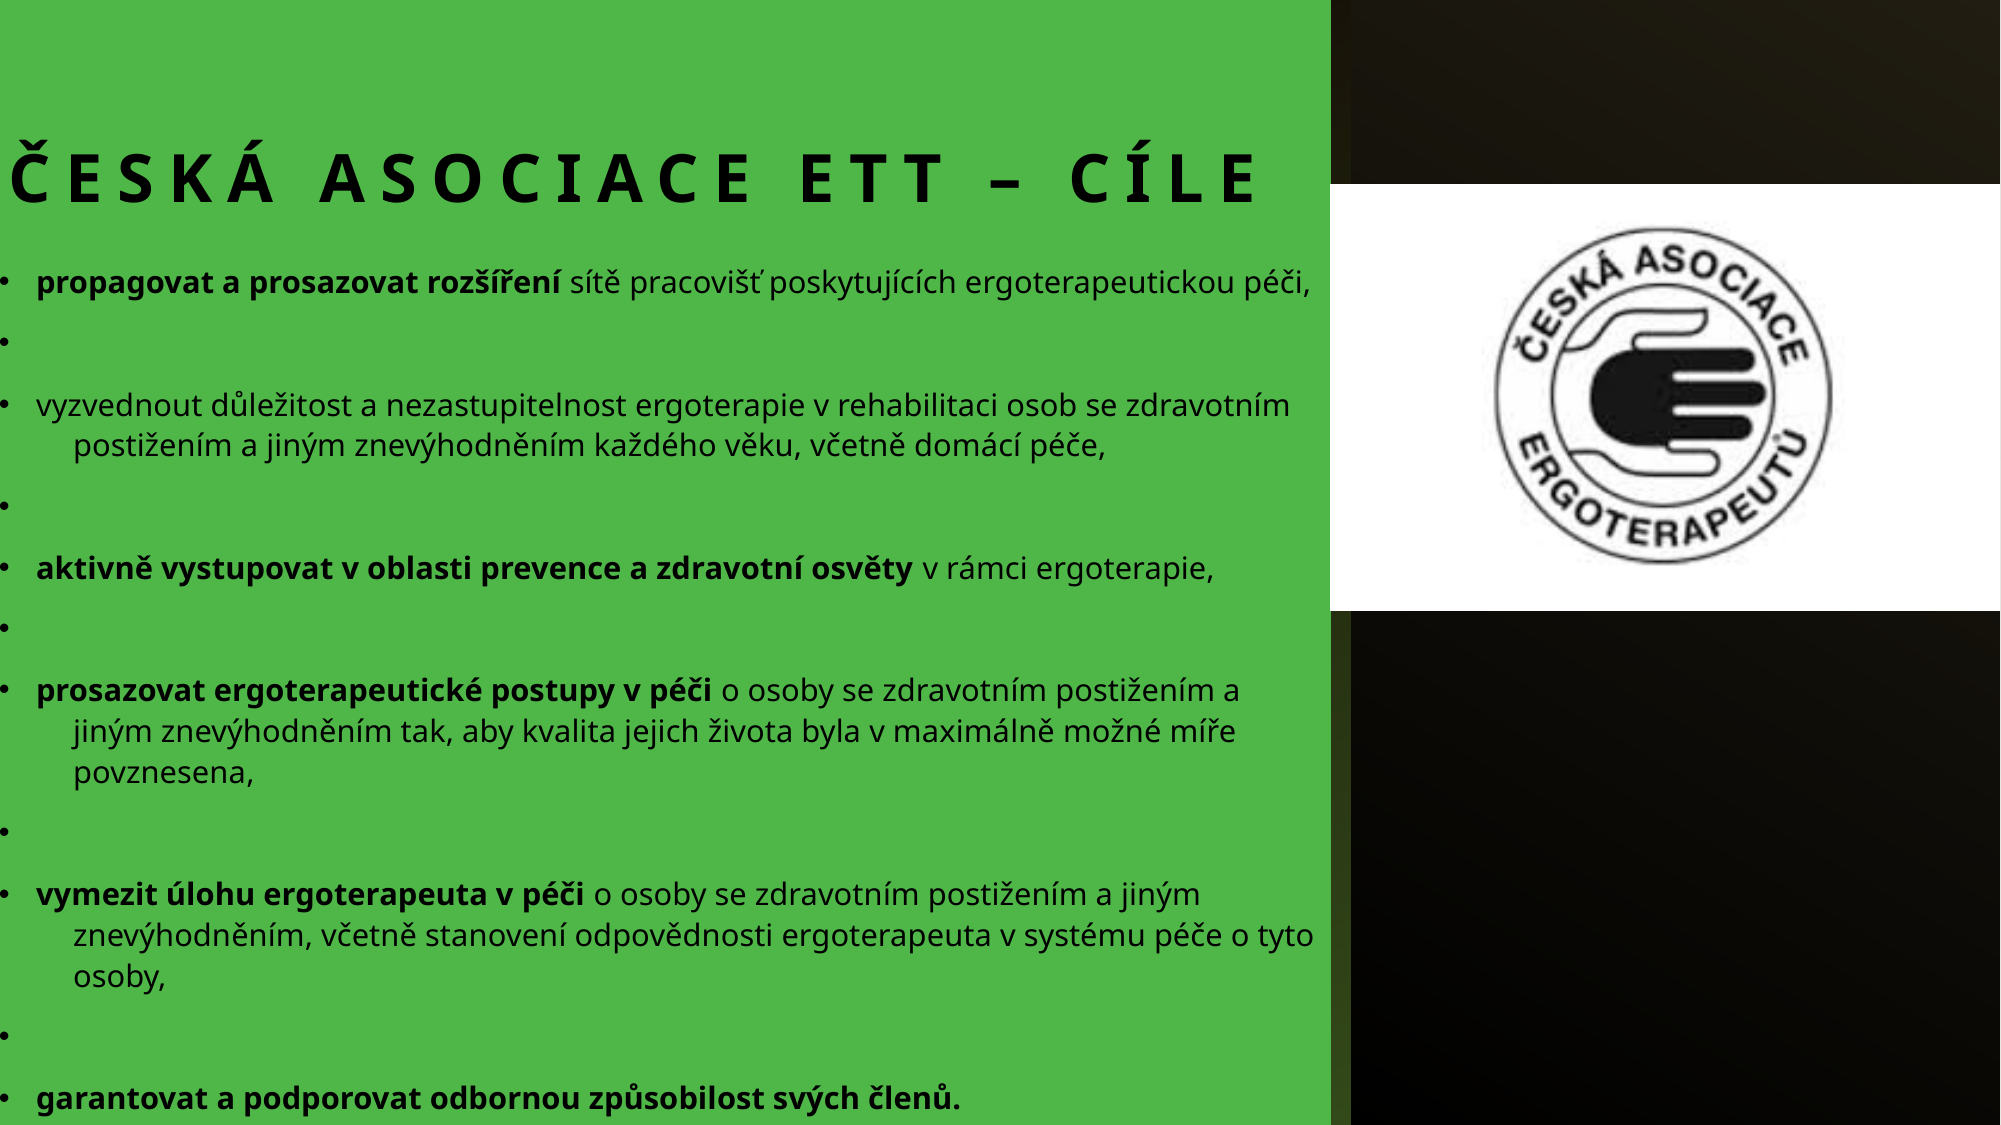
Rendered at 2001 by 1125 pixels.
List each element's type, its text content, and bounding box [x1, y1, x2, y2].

title Česká asociace eTT – Cíle [8, 75, 1330, 217]
picture [1330, 184, 2000, 611]
text_box [0, 0, 2000, 258]
list propagovat a prosazovat rozšíření sítě pracovišť poskytujících ergoterapeutickou péči, vyzvednout důležitost a nezastupitelnost ergoterapie v rehabilitaci osob se zdravotním postižením a jiným znevýhodněním každého věku, včetně domácí péče, aktivně vystupovat v oblasti prevence a zdravotní osvěty v rámci ergoterapie, prosazovat ergoterapeutické postupy v péči o osoby se zdravotním postižením a jiným znevýhodněním tak, aby kvalita jejich života byla v maximálně možné míře povznesena, vymezit úlohu ergoterapeuta v péči o osoby se zdravotním postižením a jiným znevýhodněním, včetně stanovení odpovědnosti ergoterapeuta v systému péče o tyto osoby, garantovat a podporovat odbornou způsobilost svých členů. [0, 258, 1330, 1124]
text_box [0, 611, 2000, 1125]
